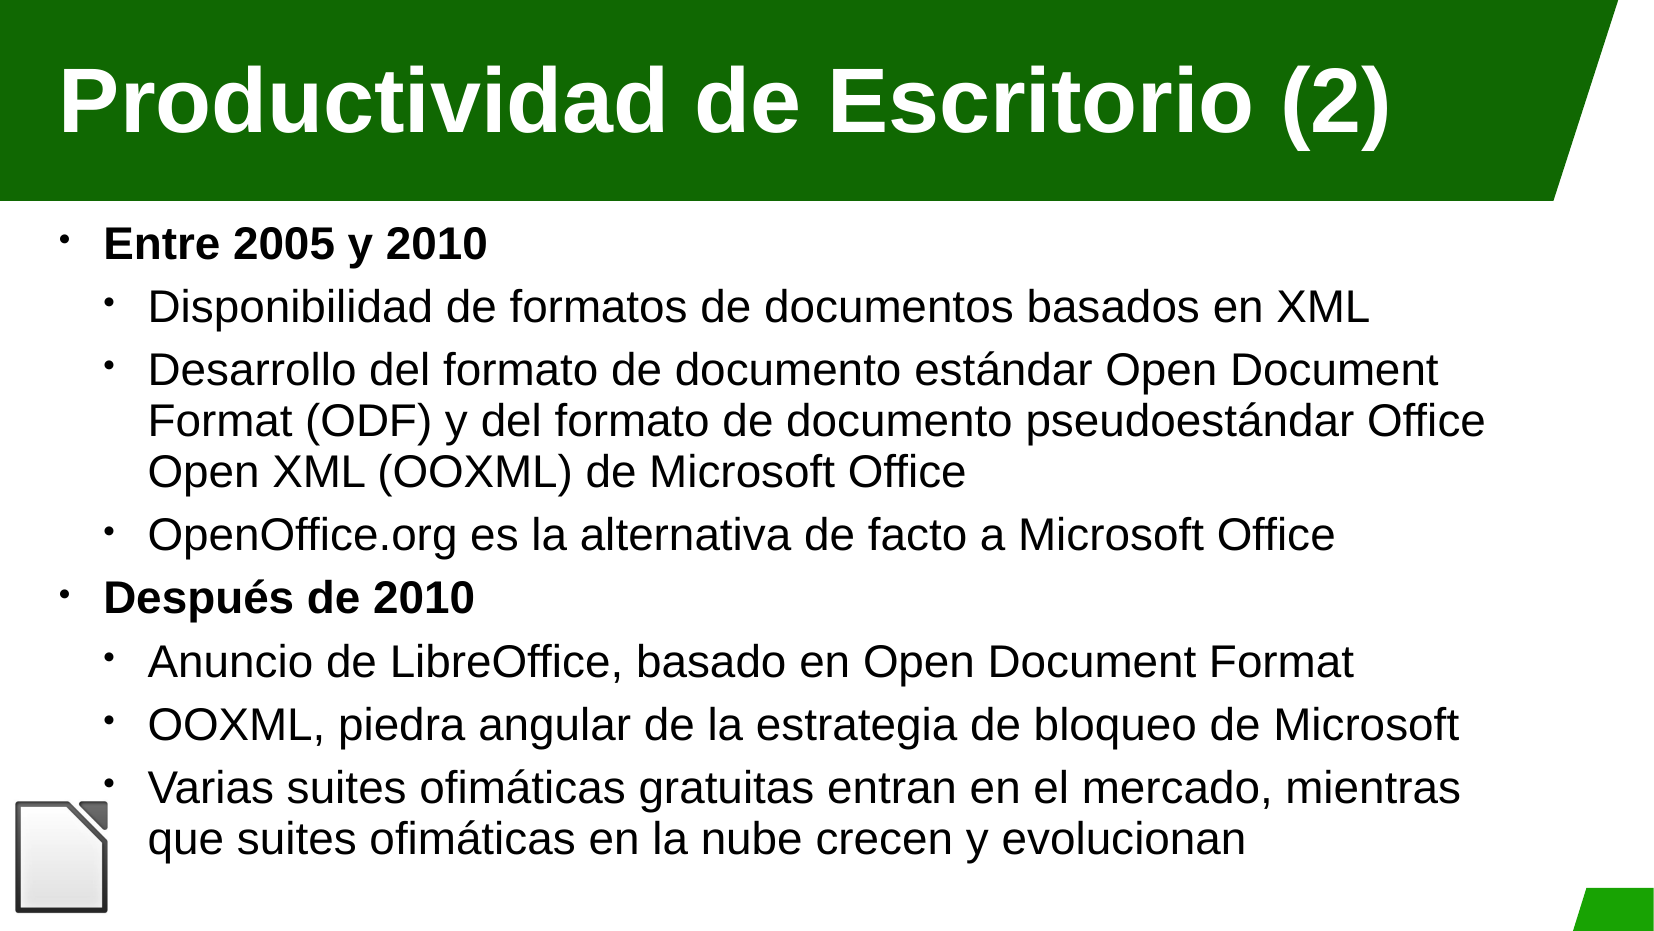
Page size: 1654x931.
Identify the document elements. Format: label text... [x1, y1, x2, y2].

picture [12, 798, 111, 917]
list Entre 2005 y 2010 Disponibilidad de formatos de documentos basados en XML Desarrollo del formato de documento estándar Open Document Format (ODF) y del formato de documento pseudoestándar Office Open XML (OOXML) de Microsoft Office OpenOffice.org es la alternativa de facto a Microsoft Office Después de 2010 Anuncio de LibreOffice, basado en Open Document Format OOXML, piedra angular de la estrategia de bloqueo de Microsoft Varias suites ofimáticas gratuitas entran en el mercado, mientras que suites ofimáticas en la nube crecen y evolucionan [59, 217, 1548, 886]
title Productividad de Escritorio (2) [59, 13, 1548, 189]
